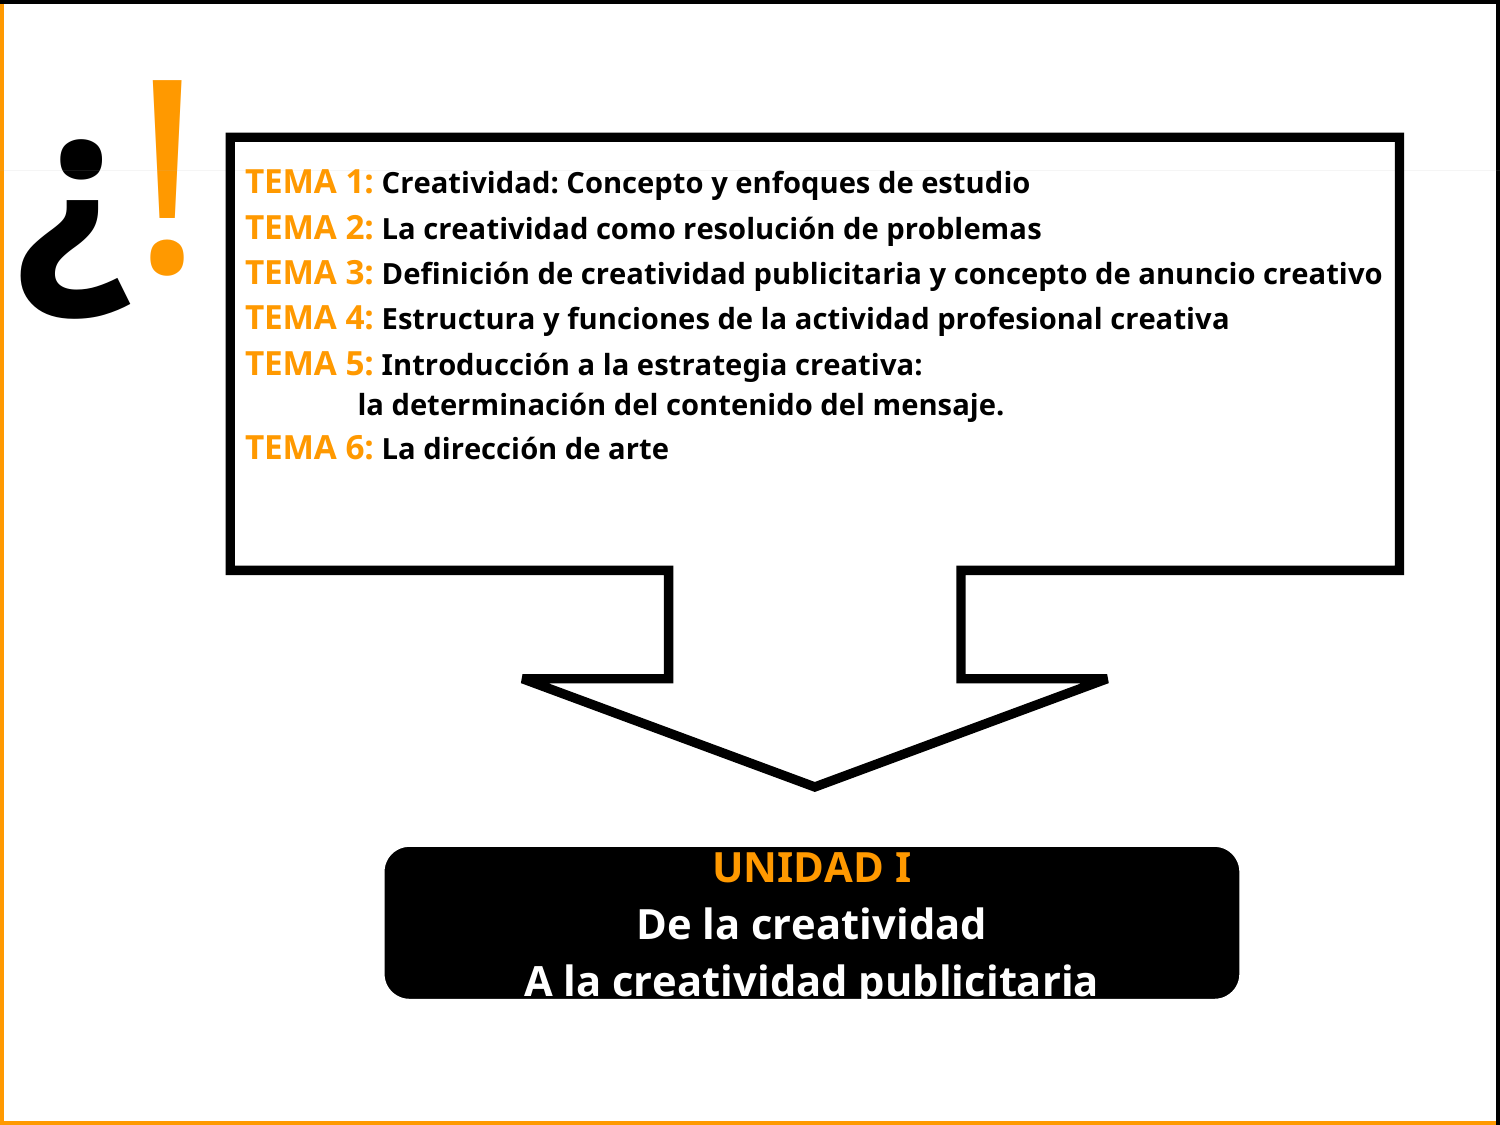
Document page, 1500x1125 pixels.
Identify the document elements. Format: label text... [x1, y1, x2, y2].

text_box TEMA 1: Creatividad: Concepto y enfoques de estudio TEMA 2: La creatividad como resolución de problemas TEMA 3: Definición de creatividad publicitaria y concepto de anuncio creativo TEMA 4: Estructura y funciones de la actividad profesional creativa TEMA 5: Introducción a la estrategia creativa: la determinación del contenido del mensaje. TEMA 6: La dirección de arte [230, 137, 1400, 787]
text_box UNIDAD I De la creatividad A la creatividad publicitaria [383, 846, 1241, 1000]
